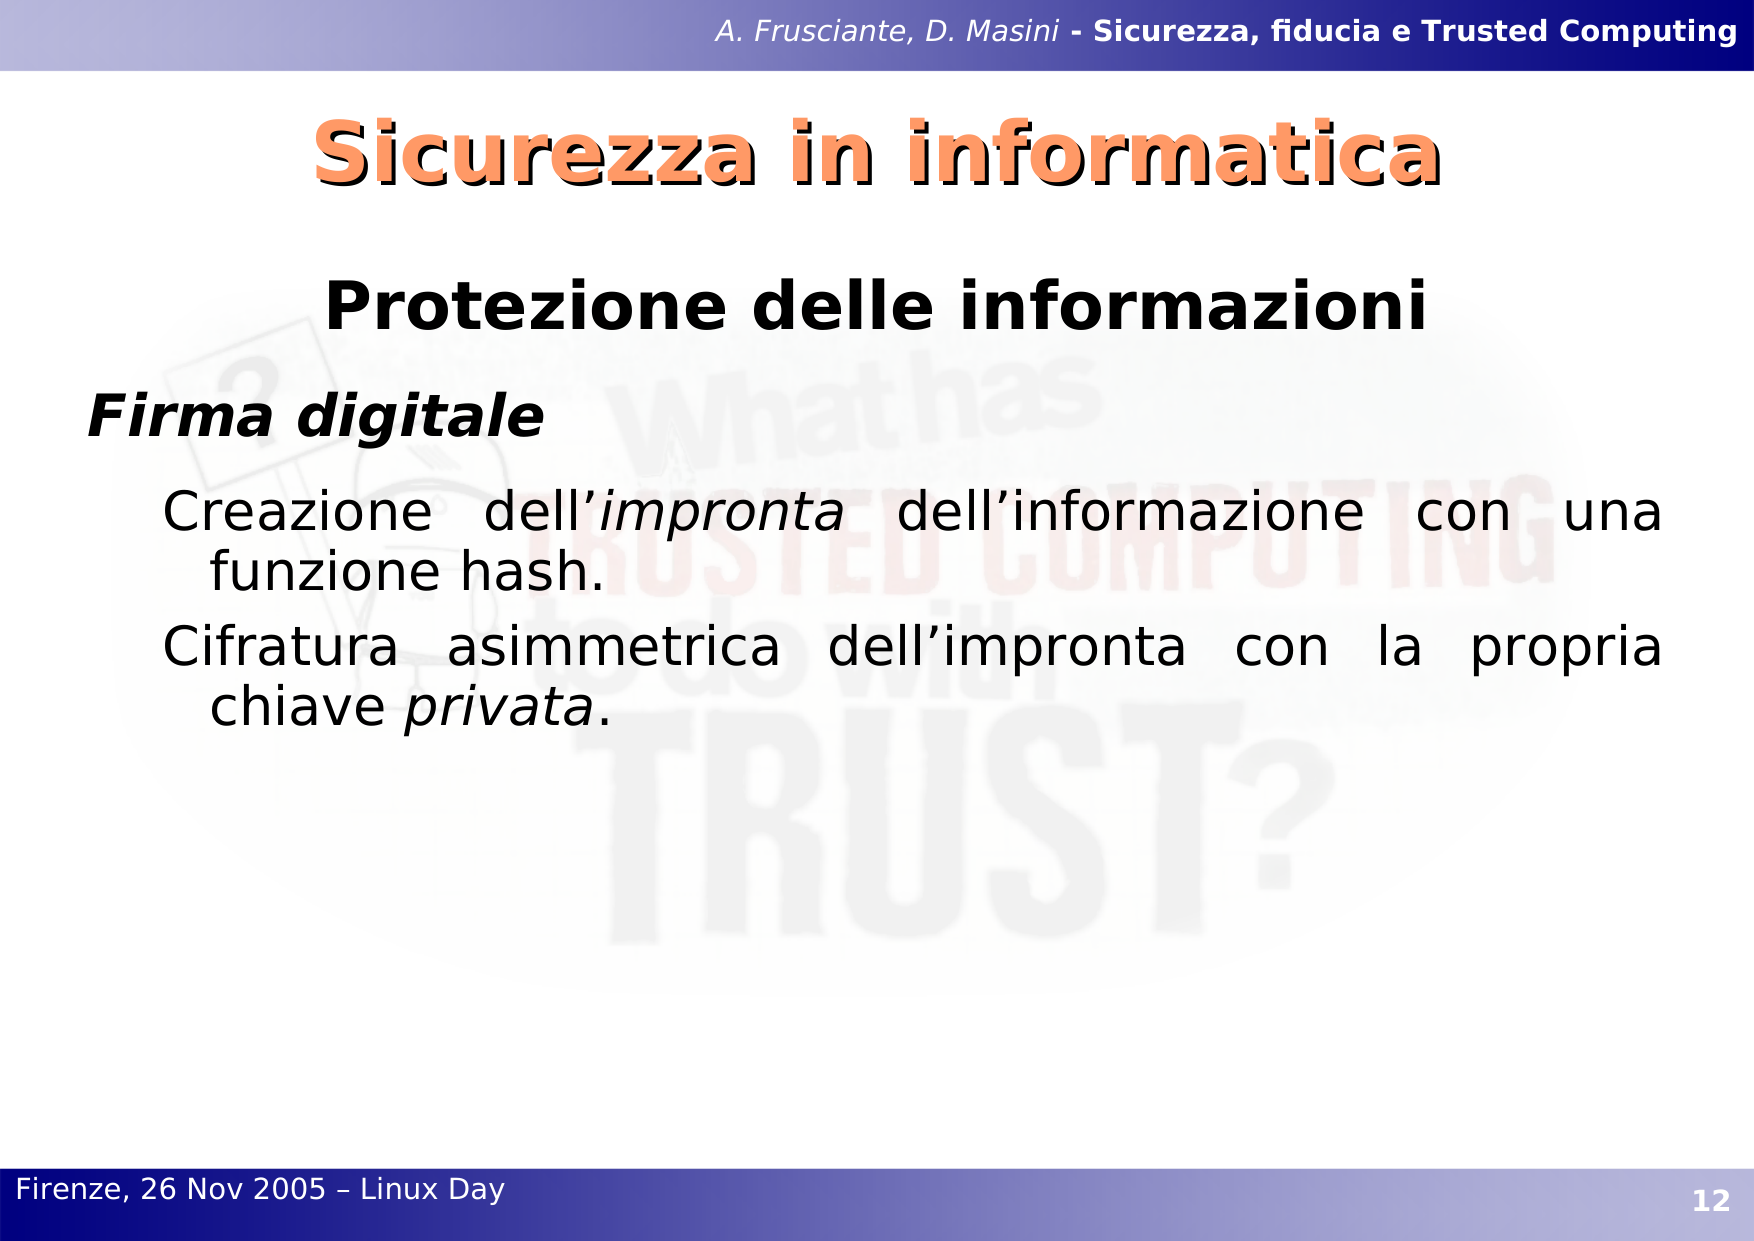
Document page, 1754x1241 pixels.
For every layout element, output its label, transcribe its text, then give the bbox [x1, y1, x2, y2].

text_box <numero> [1641, 1185, 1732, 1223]
text_box A. Frusciante, D. Masini - Sicurezza, fiducia e Trusted Computing [602, 7, 1754, 63]
list Protezione delle informazioni Firma digitale Creazione dell’impronta dell’informazione con una funzione hash. Cifratura asimmetrica dell’impronta con la propria chiave privata. [87, 269, 1667, 1108]
title Sicurezza in informatica [87, 49, 1667, 257]
text_box Firenze, 26 Nov 2005 – Linux Day [0, 1175, 763, 1234]
picture [0, 0, 1754, 1241]
